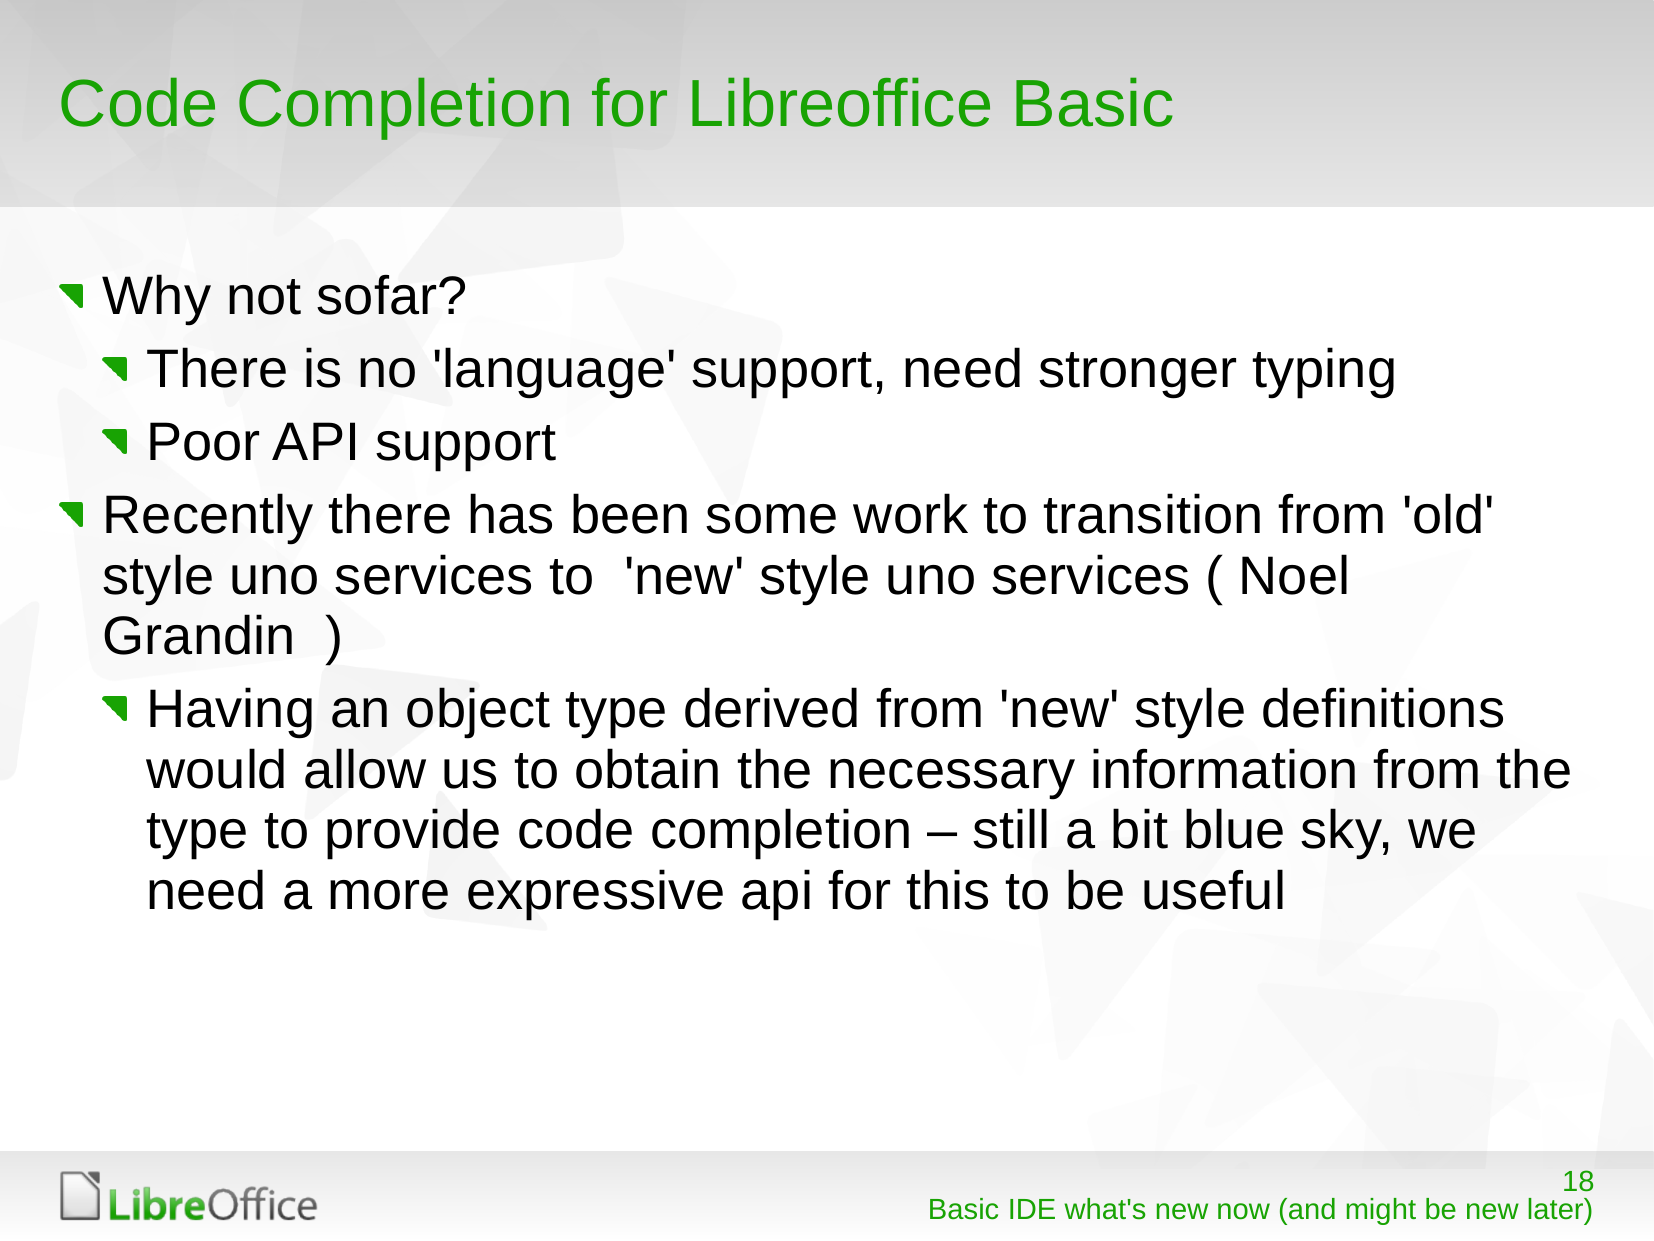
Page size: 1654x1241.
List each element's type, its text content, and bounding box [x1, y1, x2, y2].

picture [915, 548, 1654, 1169]
picture [41, 1152, 337, 1240]
picture [0, 0, 783, 931]
title Code Completion for Libreoffice Basic [59, 29, 1595, 178]
list Why not sofar? There is no 'language' support, need stronger typing Poor API support Recently there has been some work to transition from 'old' style uno services to 'new' style uno services ( Noel Grandin ) Having an object type derived from 'new' style definitions would allow us to obtain the necessary information from the type to provide code completion – still a bit blue sky, we need a more expressive api for this to be useful [59, 265, 1595, 1085]
